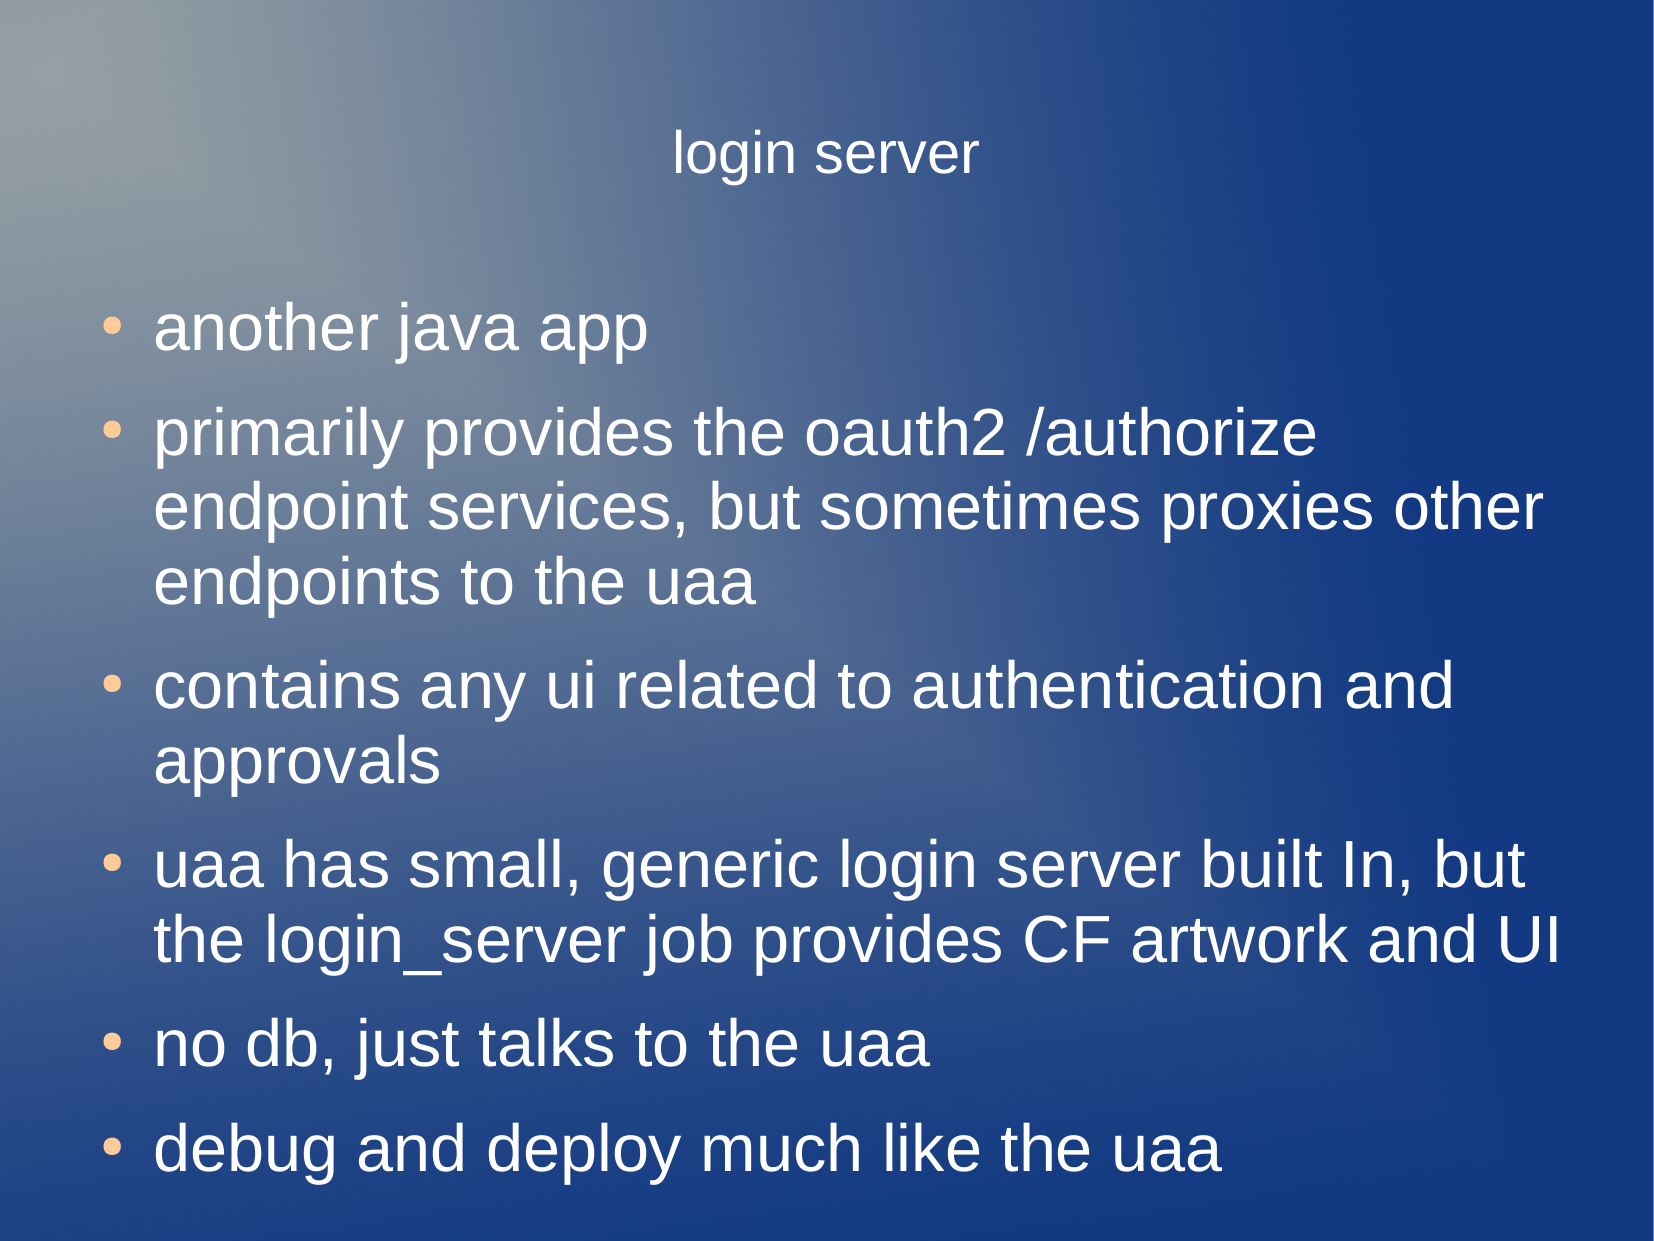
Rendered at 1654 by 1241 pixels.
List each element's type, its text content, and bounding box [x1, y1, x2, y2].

list another java app primarily provides the oauth2 /authorize endpoint services, but sometimes proxies other endpoints to the uaa contains any ui related to authentication and approvals uaa has small, generic login server built In, but the login_server job provides CF artwork and UI no db, just talks to the uaa debug and deploy much like the uaa [82, 290, 1571, 1186]
picture [0, 0, 1654, 1241]
title login server [82, 49, 1571, 257]
